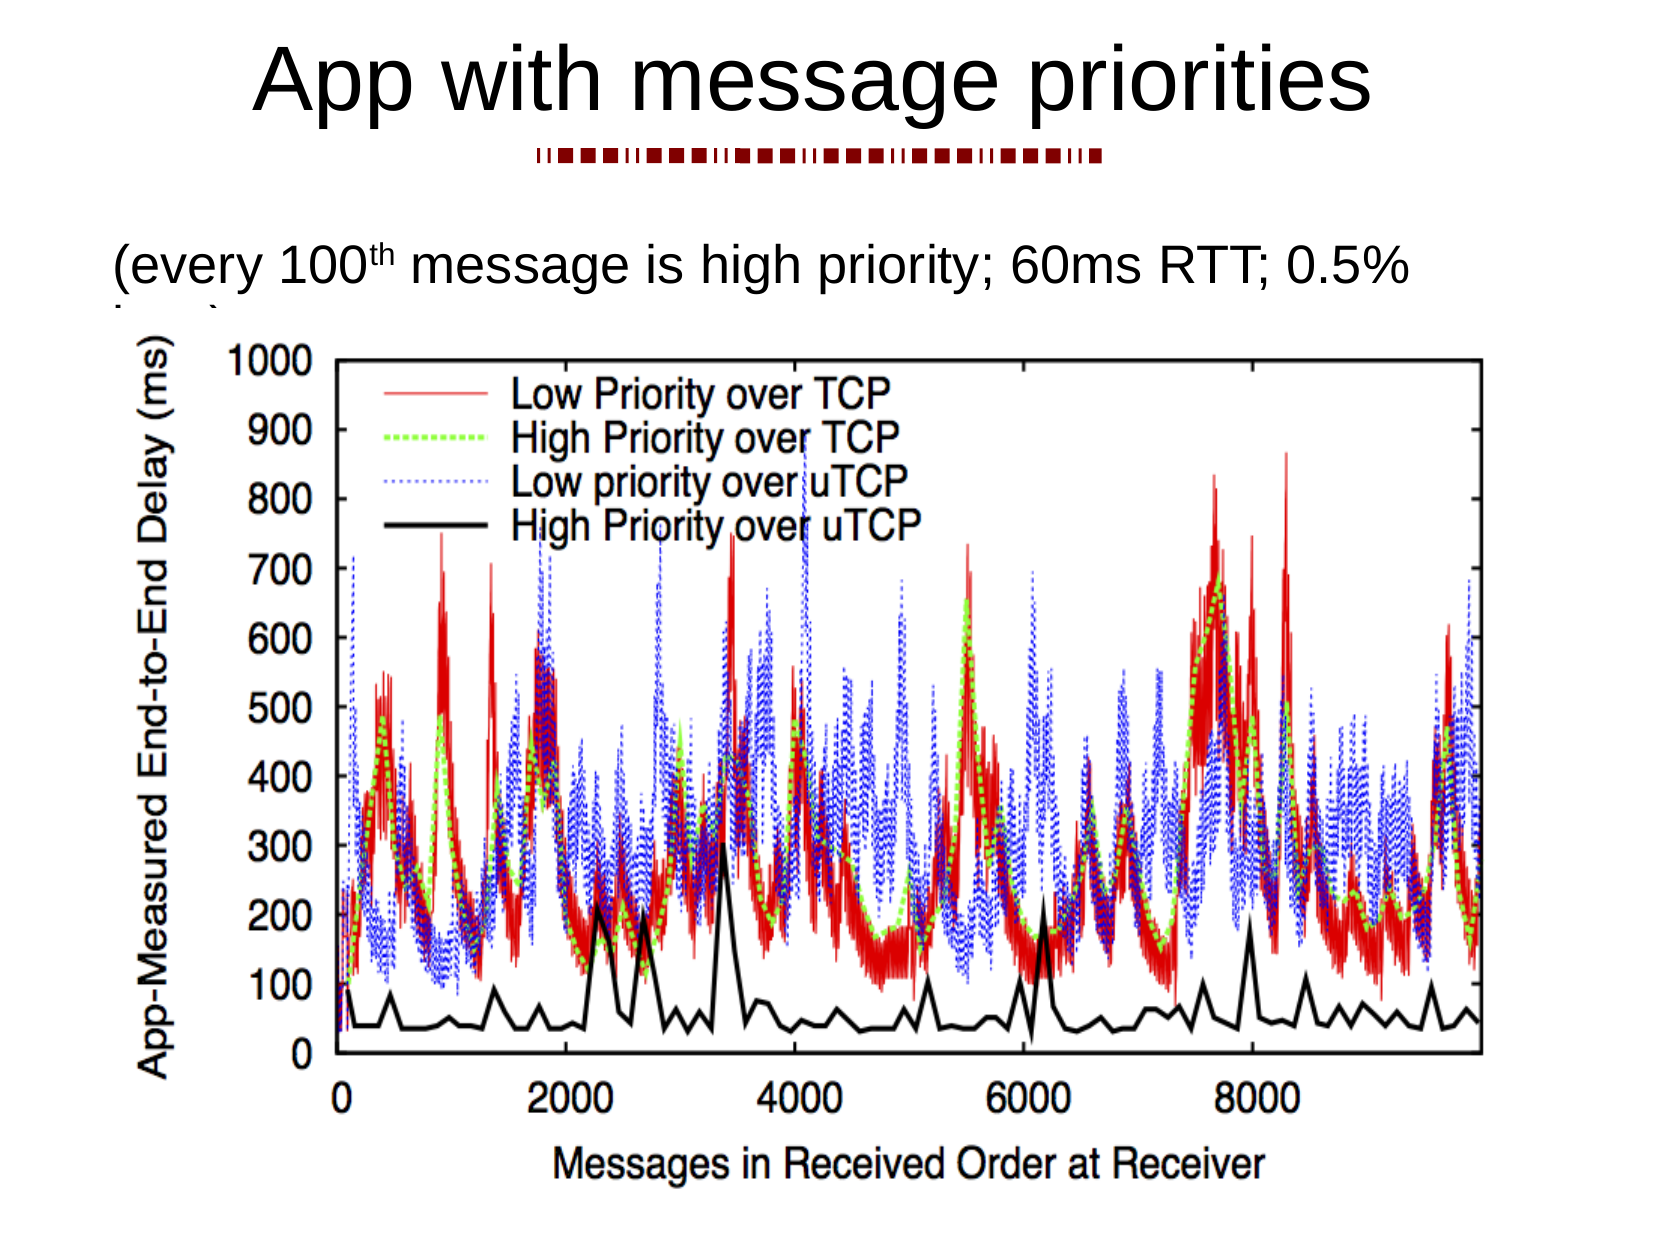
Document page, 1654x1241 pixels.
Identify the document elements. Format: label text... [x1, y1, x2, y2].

title App with message priorities [82, 0, 1571, 175]
picture [75, 308, 1536, 1194]
list (every 100th message is high priority; 60ms RTT; 0.5% loss) [112, 234, 1541, 310]
